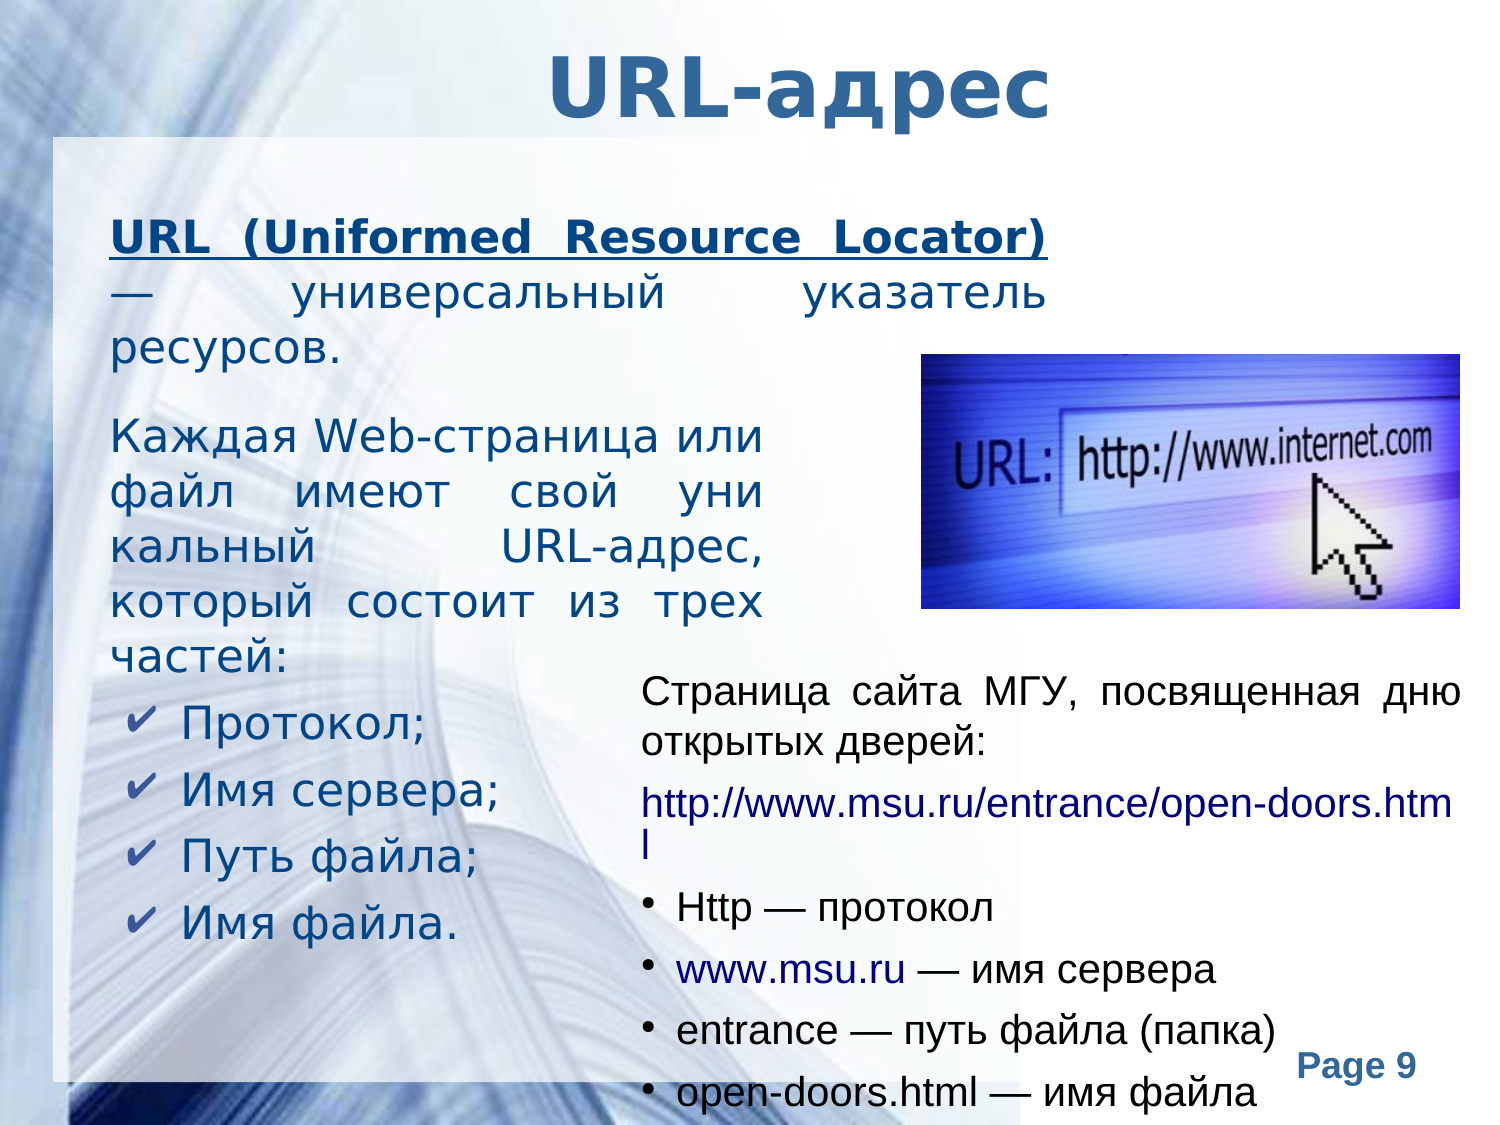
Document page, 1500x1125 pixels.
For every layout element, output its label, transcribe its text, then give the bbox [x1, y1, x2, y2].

text_box URL-адрес [531, 26, 1069, 142]
picture [0, 0, 1500, 1125]
text_box Страница сайта МГУ, посвященная дню открытых дверей: http://www.msu.ru/entrance/open-doors.html Http — протокол www.msu.ru — имя сервера entrance — путь файла (папка) open-doors.html — имя файла [625, 656, 1477, 1125]
text_box URL (Uniformed Resource Locator) — универсальный указатель ресурсов. [94, 200, 1063, 448]
text_box Каждая Web-страница или файл имеют свой уни­кальный URL-адрес, который состоит из трех частей: Протокол; Имя сервера; Путь файла; Имя файла. [94, 399, 780, 957]
